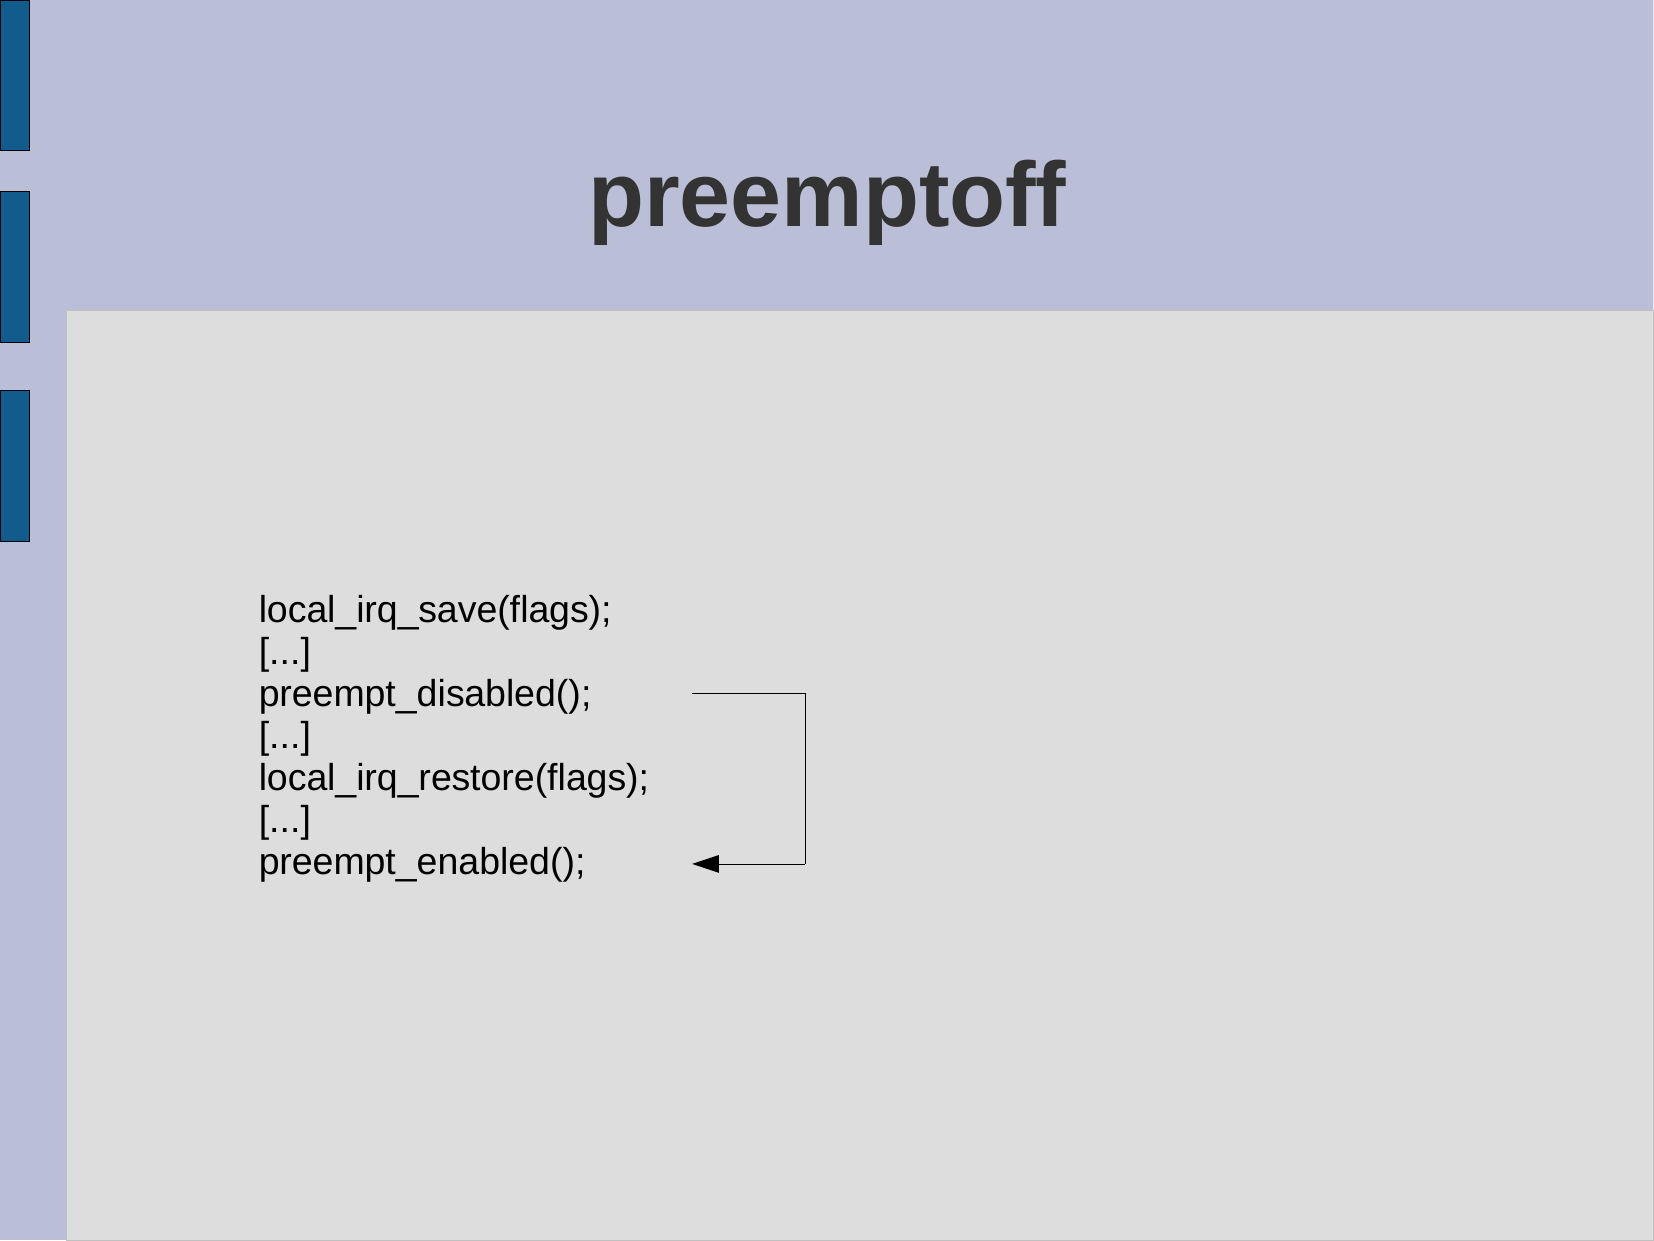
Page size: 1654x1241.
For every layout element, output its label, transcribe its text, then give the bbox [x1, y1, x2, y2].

chart [110, 371, 1524, 1154]
title preemptoff [121, 91, 1534, 299]
